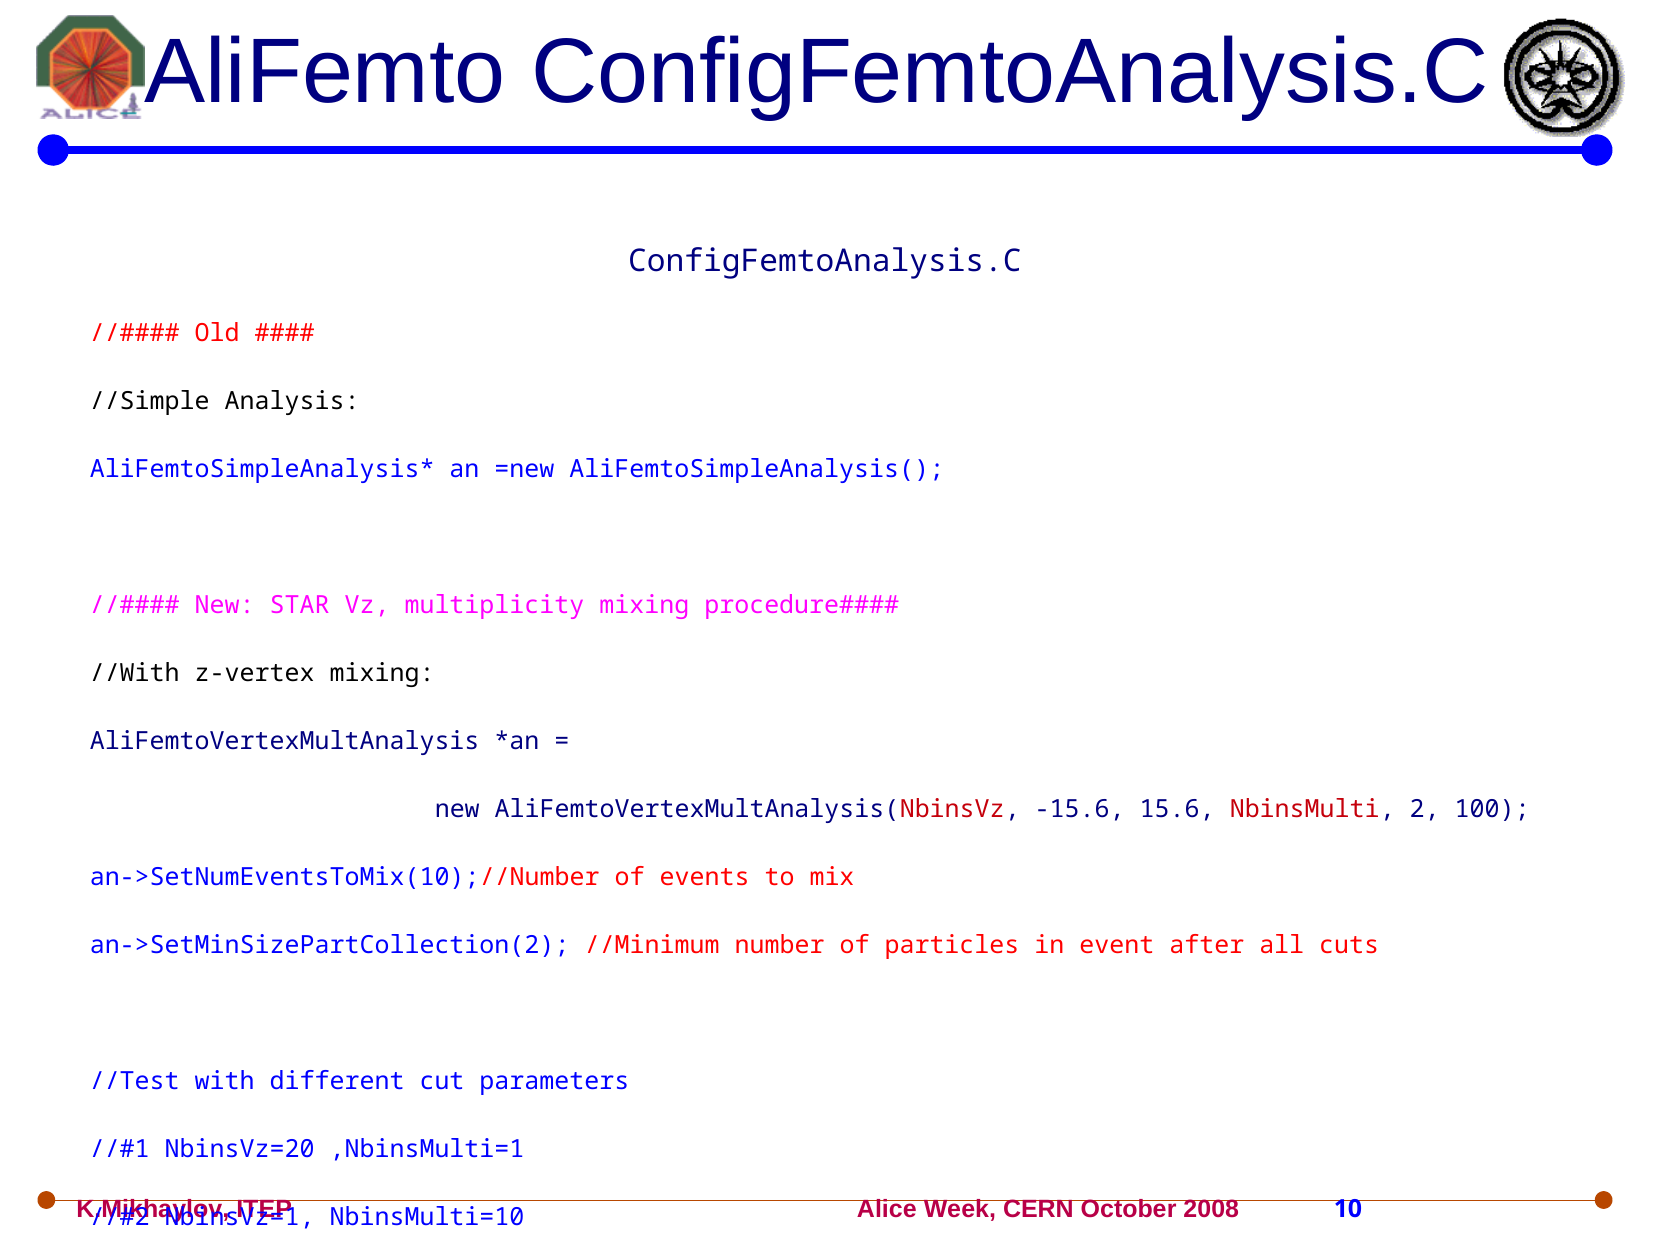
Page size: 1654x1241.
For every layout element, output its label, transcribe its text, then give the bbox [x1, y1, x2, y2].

text_box ConfigFemtoAnalysis.C //#### Old #### //Simple Analysis: AliFemtoSimpleAnalysis* an =new AliFemtoSimpleAnalysis(); //#### New: STAR Vz, multiplicity mixing procedure#### //With z-vertex mixing: AliFemtoVertexMultAnalysis *an = new AliFemtoVertexMultAnalysis(NbinsVz, -15.6, 15.6, NbinsMulti, 2, 100); an->SetNumEventsToMix(10);//Number of events to mix an->SetMinSizePartCollection(2); //Minimum number of particles in event after all cuts //Test with different cut parameters //#1 NbinsVz=20 ,NbinsMulti=1 //#2 NbinsVz=1, NbinsMulti=10 //#3 Combined : NbinsVz=20 and NbinsMulti=10 [75, 187, 1576, 1241]
picture [36, 15, 145, 120]
title AliFemto ConfigFemtoAnalysis.C [75, 8, 1561, 146]
text_box K.Mikhaylov, ITEP Alice Week, CERN October 2008 <number> [1576, 1196, 1623, 1241]
picture [1497, 14, 1625, 137]
